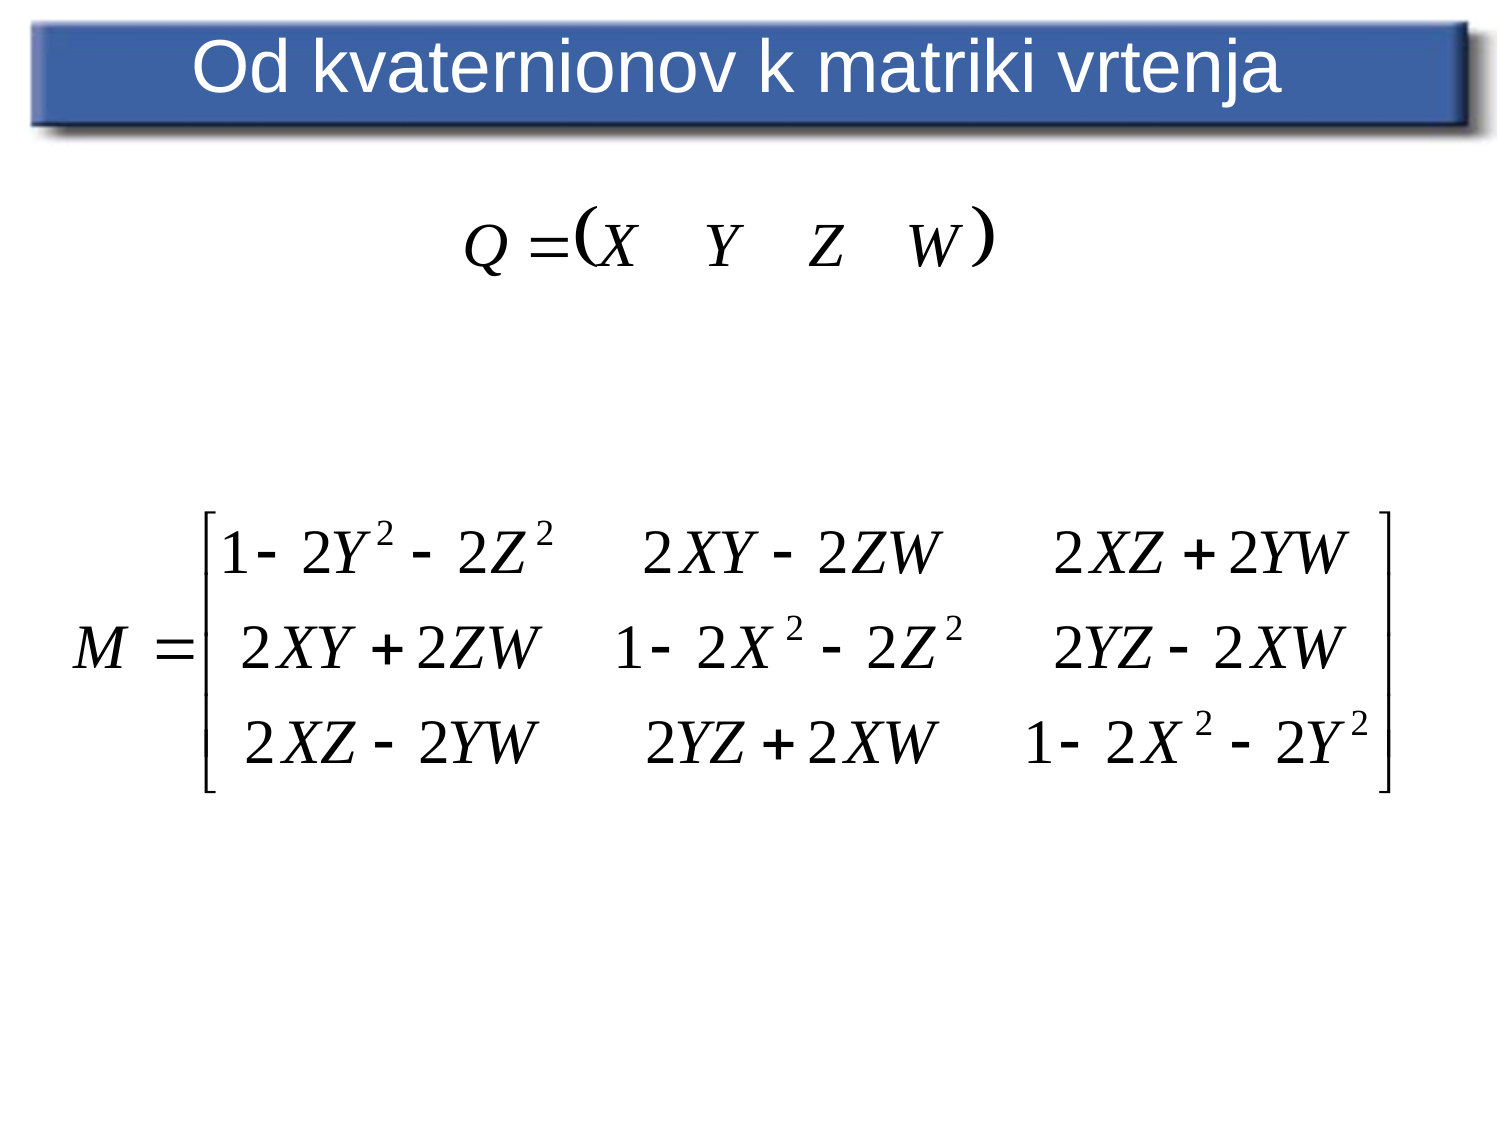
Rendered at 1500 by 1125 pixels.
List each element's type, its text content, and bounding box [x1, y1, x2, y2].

chart [62, 500, 1414, 806]
title Od kvaternionov k matriki vrtenja [110, 9, 1386, 116]
chart [454, 203, 998, 293]
picture [29, 18, 1497, 146]
